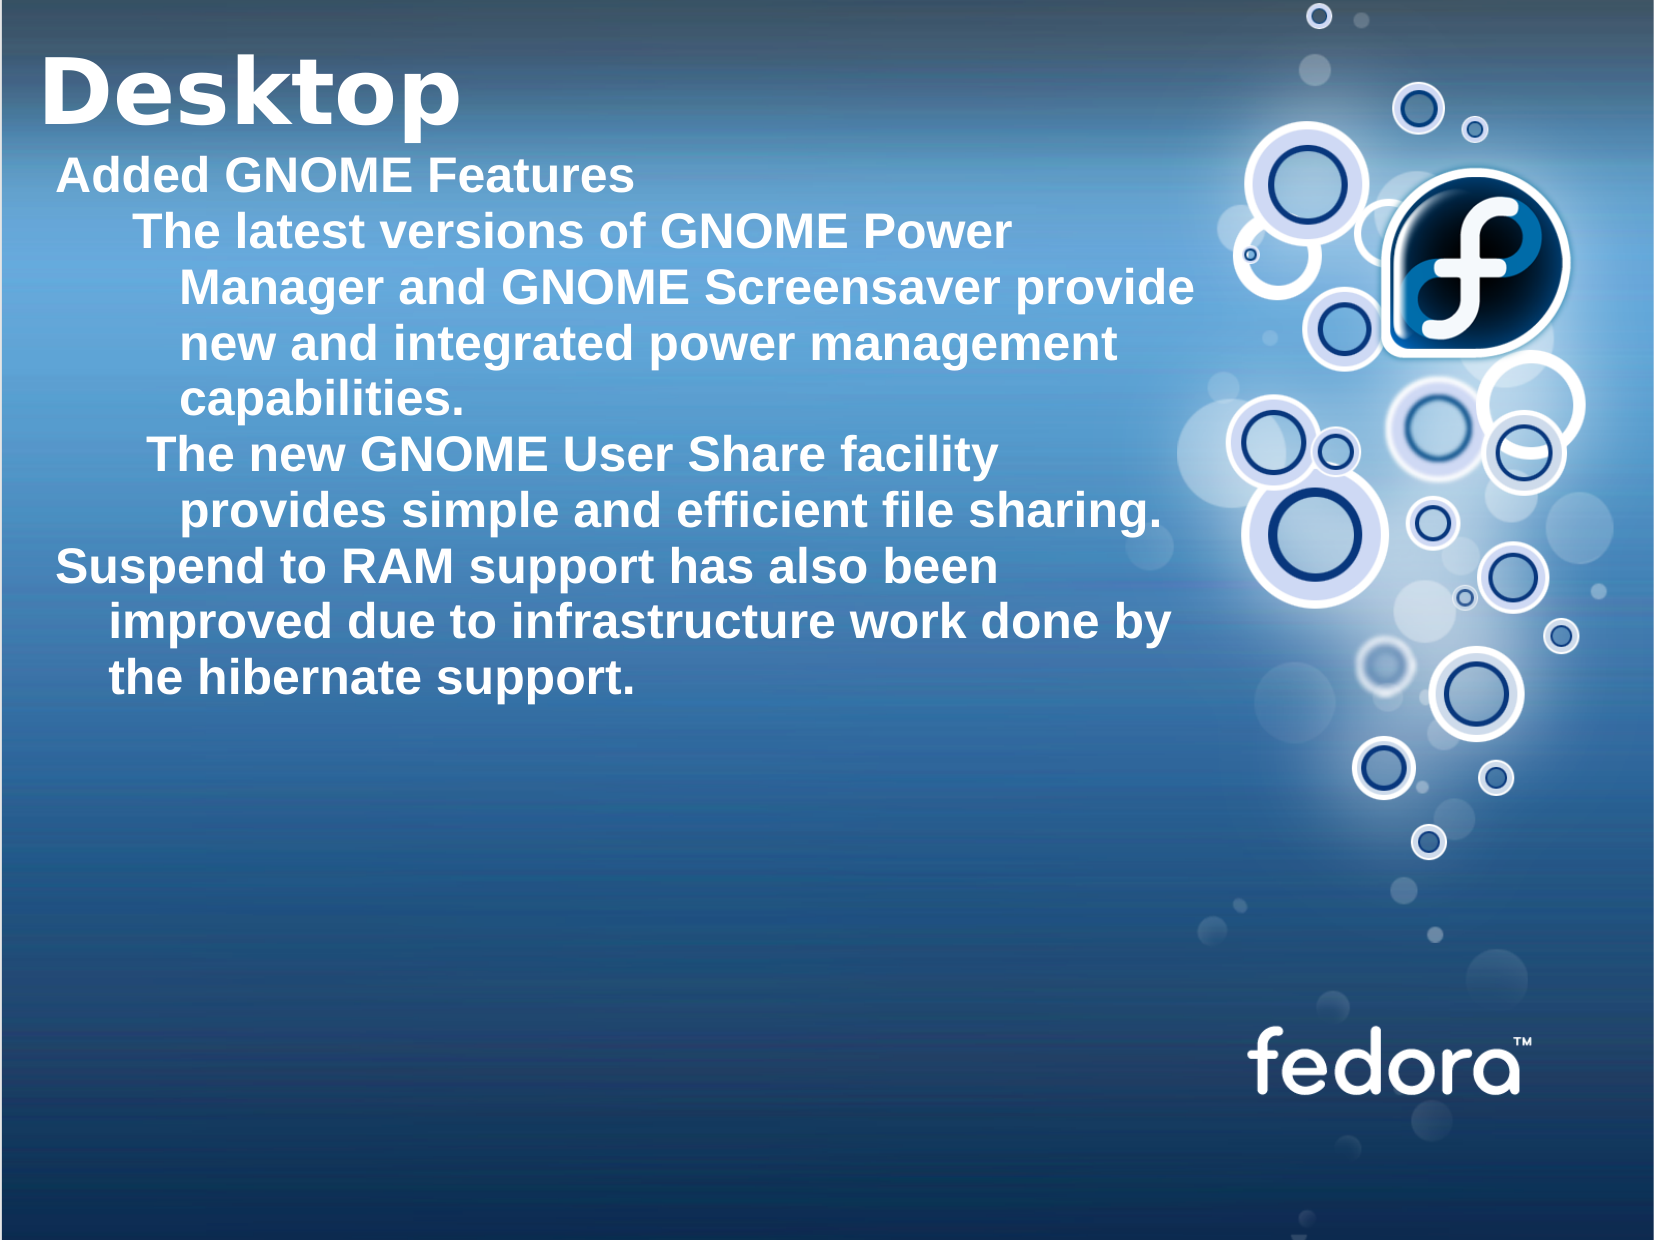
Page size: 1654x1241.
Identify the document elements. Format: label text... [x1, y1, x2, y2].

title Desktop [37, 35, 1201, 147]
picture [1, 0, 1654, 1240]
list Added GNOME Features The latest versions of GNOME Power Manager and GNOME Screensaver provide new and integrated power management capabilities. The new GNOME User Share facility provides simple and efficient file sharing. Suspend to RAM support has also been improved due to infrastructure work done by the hibernate support. [37, 147, 1201, 1201]
